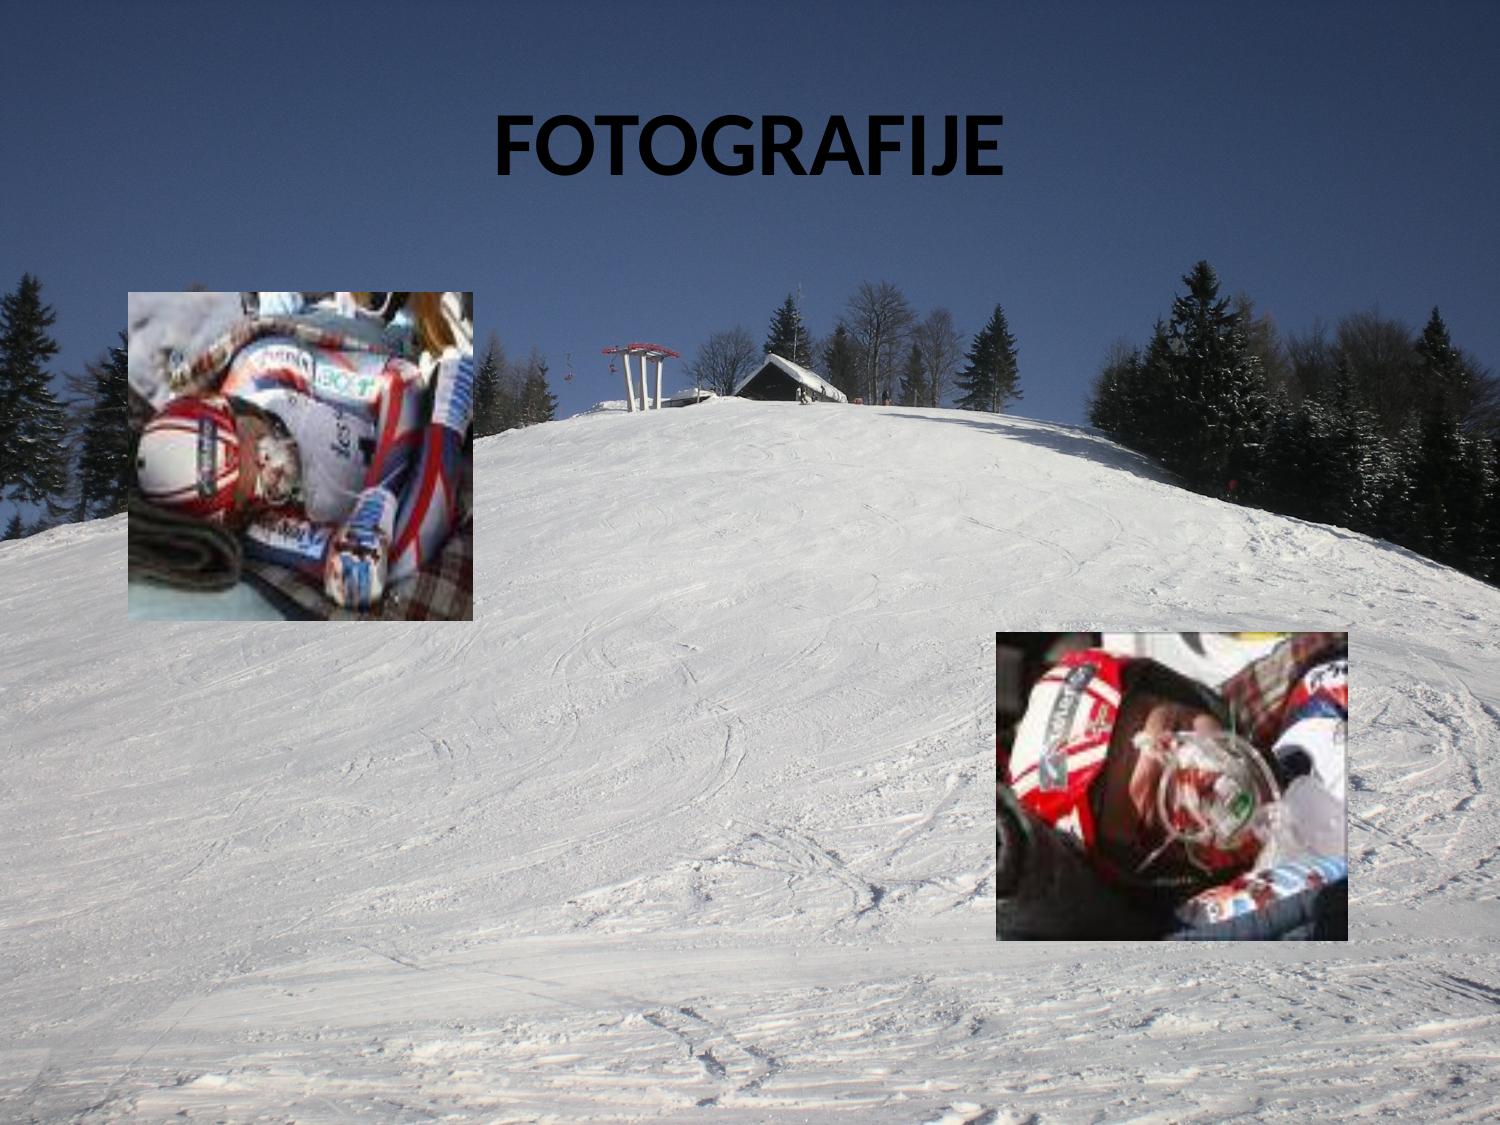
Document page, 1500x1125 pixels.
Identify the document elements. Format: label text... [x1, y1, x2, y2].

title FOTOGRAFIJE [75, 45, 1425, 233]
picture [0, 0, 1500, 1125]
